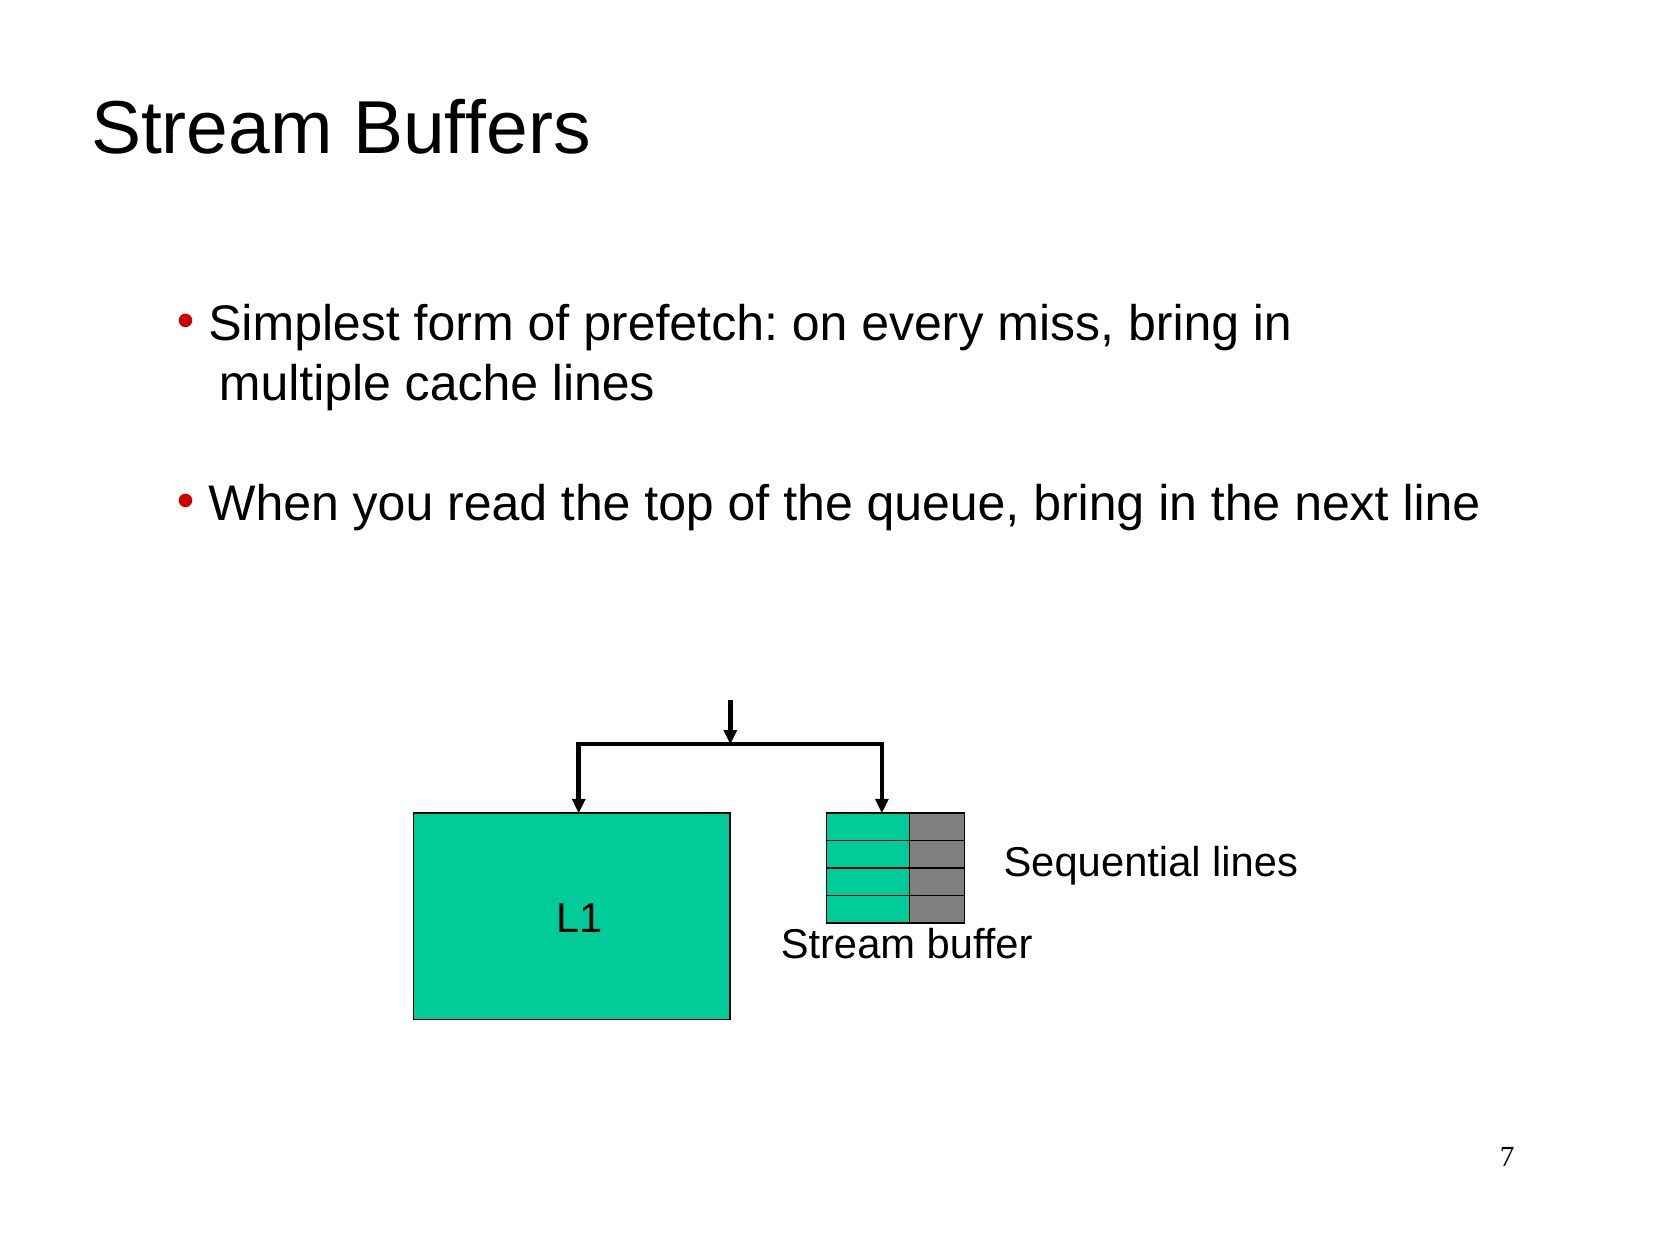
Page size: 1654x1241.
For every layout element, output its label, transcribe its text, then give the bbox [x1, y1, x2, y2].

text_box [883, 812, 965, 909]
text_box Stream buffer [751, 909, 1048, 975]
text_box Sequential lines [973, 826, 1314, 893]
text_box Stream Buffers [76, 71, 606, 177]
text_box <number> [1184, 1129, 1530, 1213]
text_box Simplest form of prefetch: on every miss, bring in multiple cache lines When you read the top of the queue, bring in the next line [162, 282, 1497, 539]
text_box L1 [413, 812, 731, 1020]
